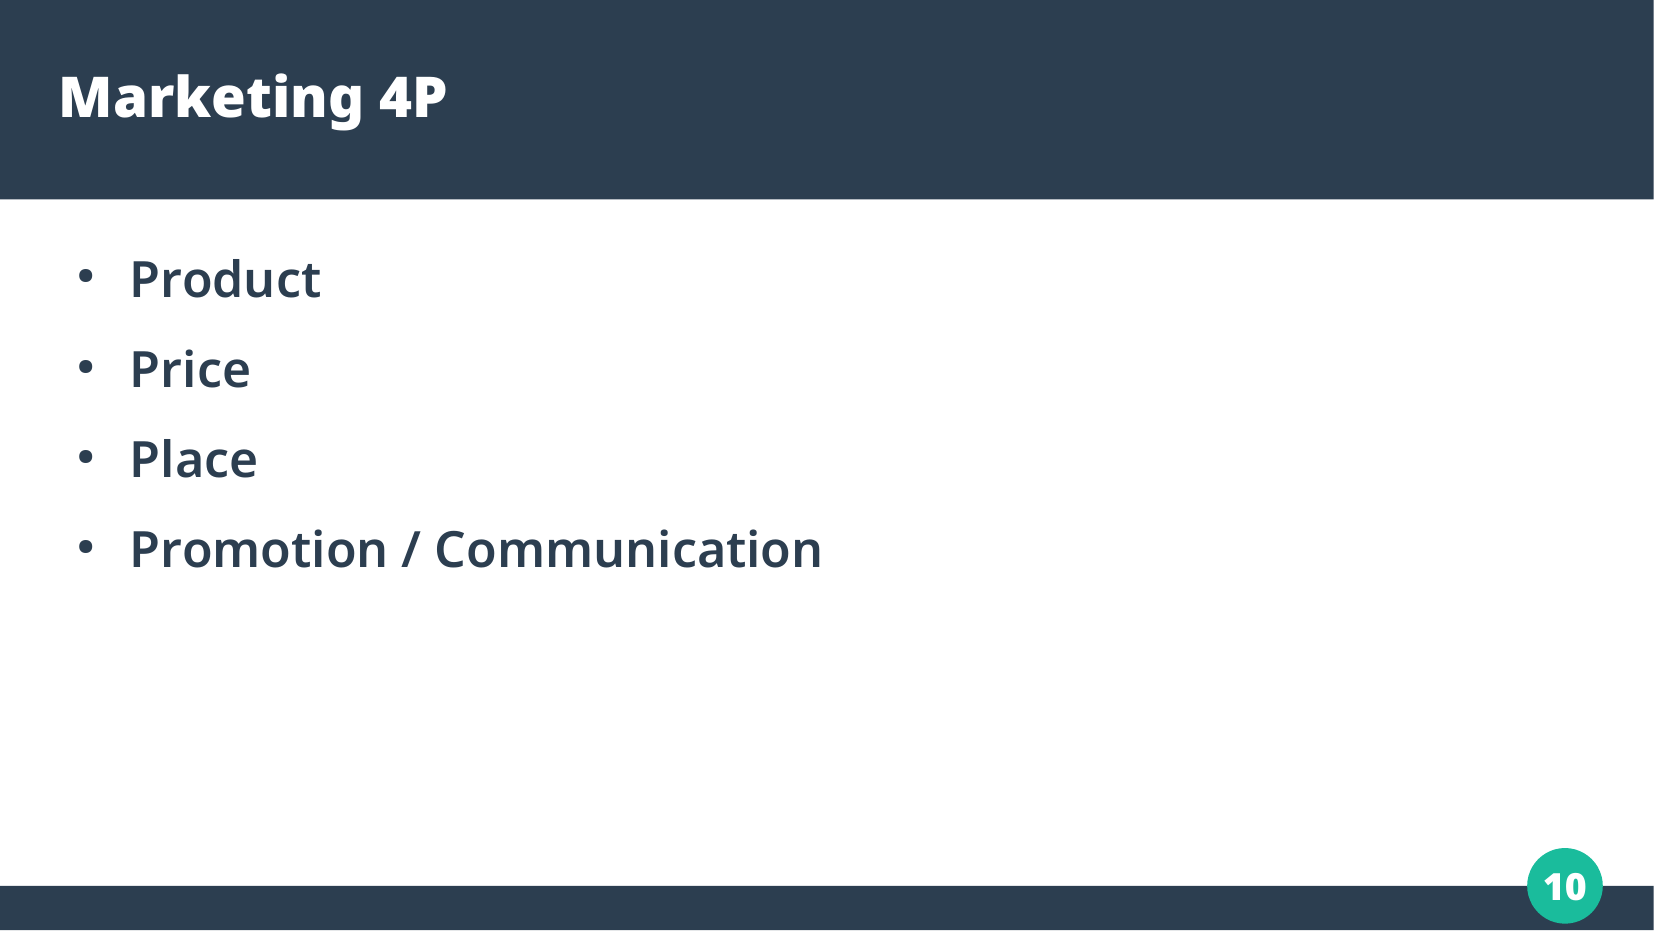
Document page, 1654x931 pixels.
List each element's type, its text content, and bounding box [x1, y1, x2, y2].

list Product Price Place Promotion / Communication [59, 243, 1595, 864]
title Marketing 4P [59, 37, 1595, 155]
